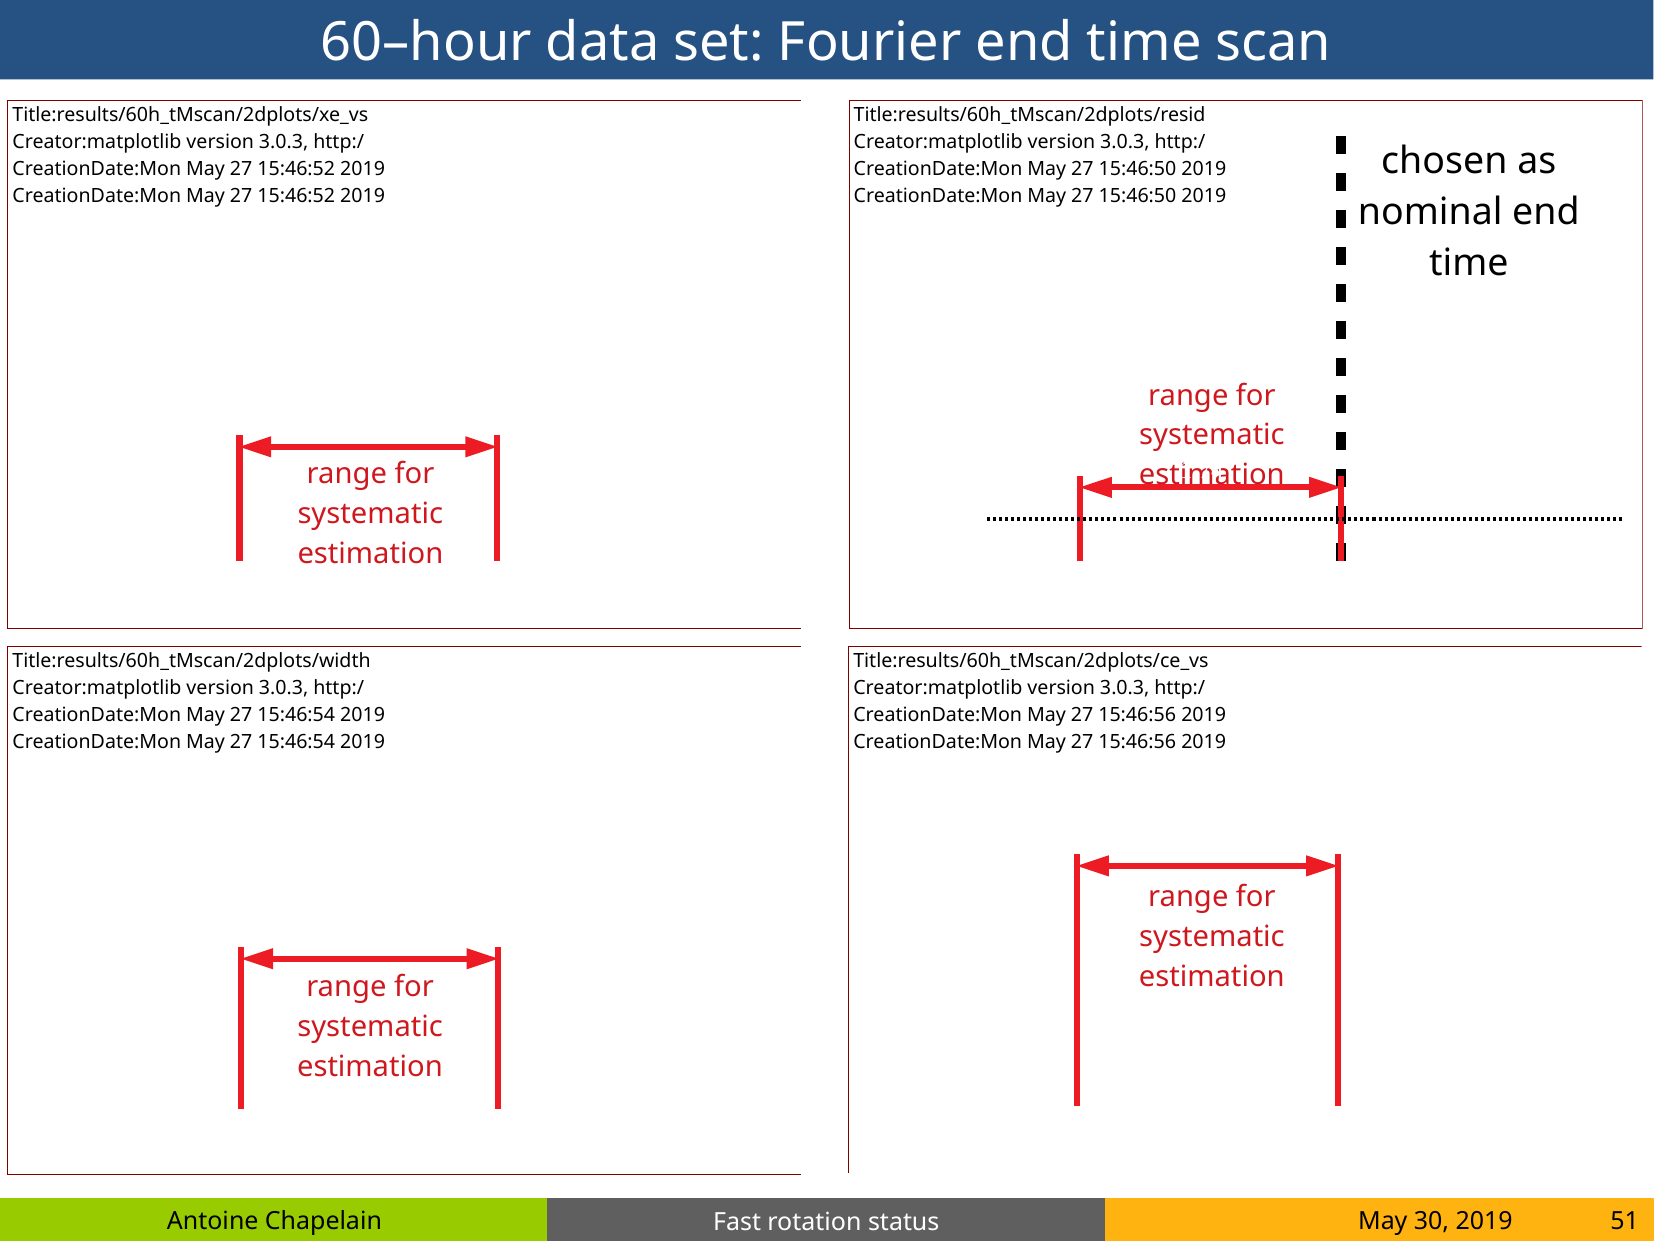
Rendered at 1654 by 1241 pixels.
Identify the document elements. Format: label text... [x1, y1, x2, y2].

picture [847, 98, 1643, 629]
picture [6, 645, 801, 1175]
text_box range for systematic estimation [1080, 868, 1345, 991]
text_box chosen as nominal end time [1341, 125, 1597, 272]
picture [847, 645, 1642, 1173]
text_box range for systematic estimation [240, 957, 501, 1080]
picture [6, 99, 801, 629]
title 60–hour data set: Fourier end time scan [0, 0, 1654, 80]
text_box range for systematic estimation [240, 445, 501, 567]
text_box range for systematic estimation [1080, 366, 1345, 489]
